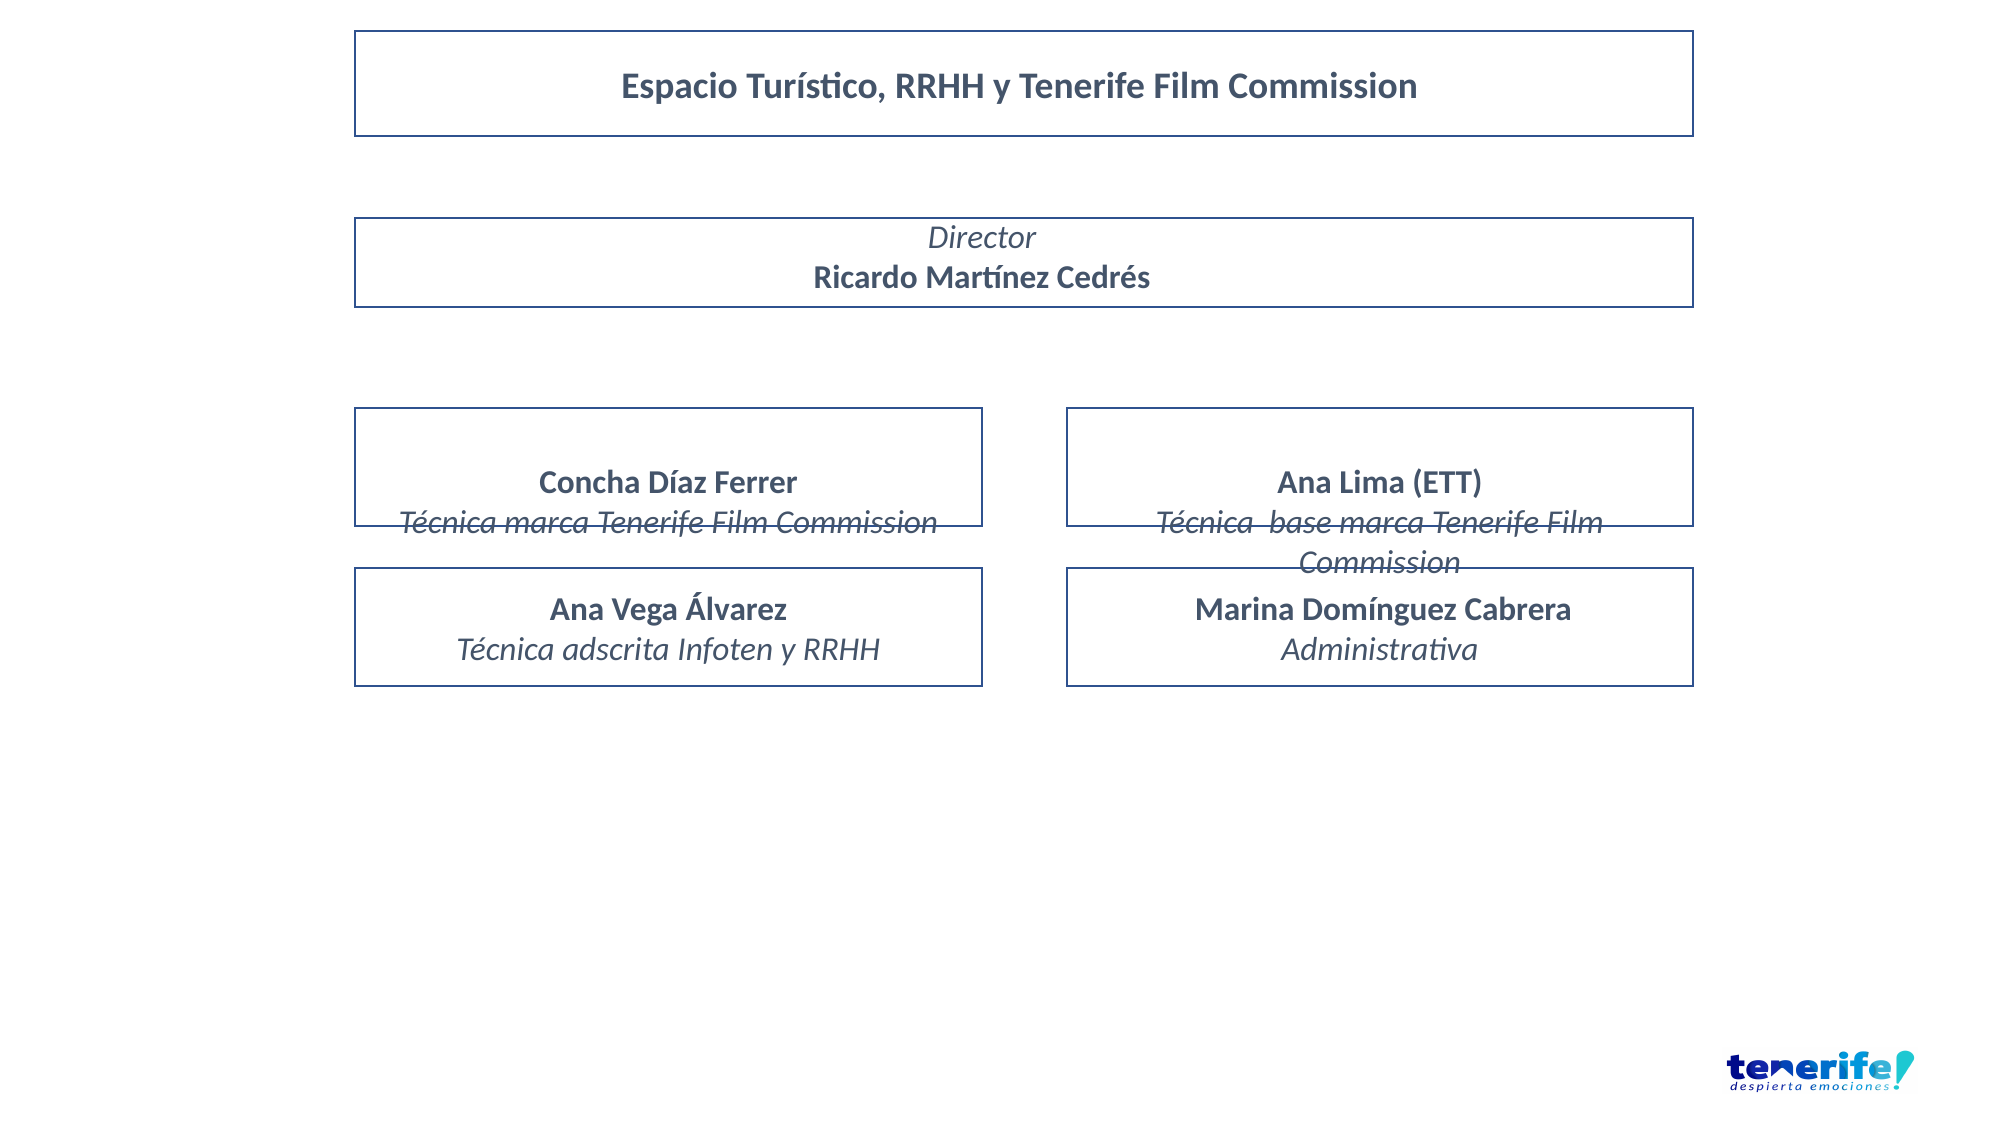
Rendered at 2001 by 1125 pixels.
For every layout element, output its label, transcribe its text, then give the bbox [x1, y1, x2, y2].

text_box Ana Vega Álvarez Técnica adscrita Infoten y RRHH [355, 568, 982, 686]
text_box Director Ricardo Martínez Cedrés [646, 207, 1319, 302]
text_box Concha Díaz Ferrer Técnica marca Tenerife Film Commission [355, 408, 982, 526]
text_box Espacio Turístico, RRHH y Tenerife Film Commission [355, 31, 1693, 136]
text_box Marina Domínguez Cabrera Administrativa [1067, 568, 1693, 686]
picture [1722, 1047, 1918, 1094]
text_box Ana Lima (ETT) Técnica base marca Tenerife Film Commission [1067, 408, 1693, 526]
